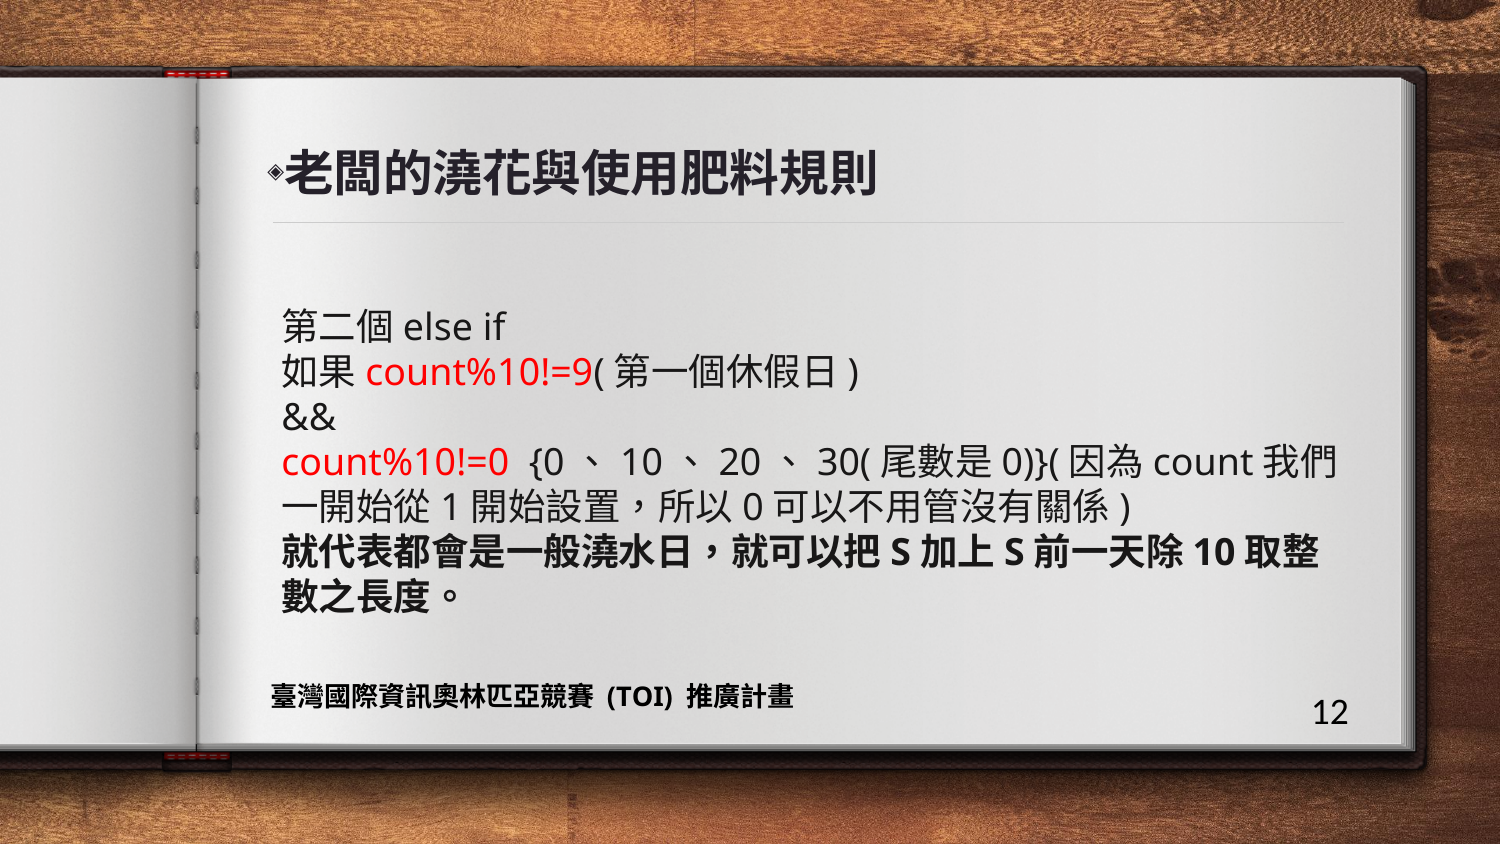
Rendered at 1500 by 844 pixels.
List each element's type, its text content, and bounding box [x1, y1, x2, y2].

text_box 第二個else if 如果count%10!=9(第一個休假日) && count%10!=0 {0、10、20、30(尾數是0)}(因為count我們一開始從1開始設置，所以0可以不用管沒有關係) 就代表都會是一般澆水日，就可以把S加上S前一天除10取整數之長度。 [266, 295, 1363, 629]
list 老闆的澆花與使用肥料規則 [252, 126, 1183, 216]
text_box [1295, 672, 1386, 737]
